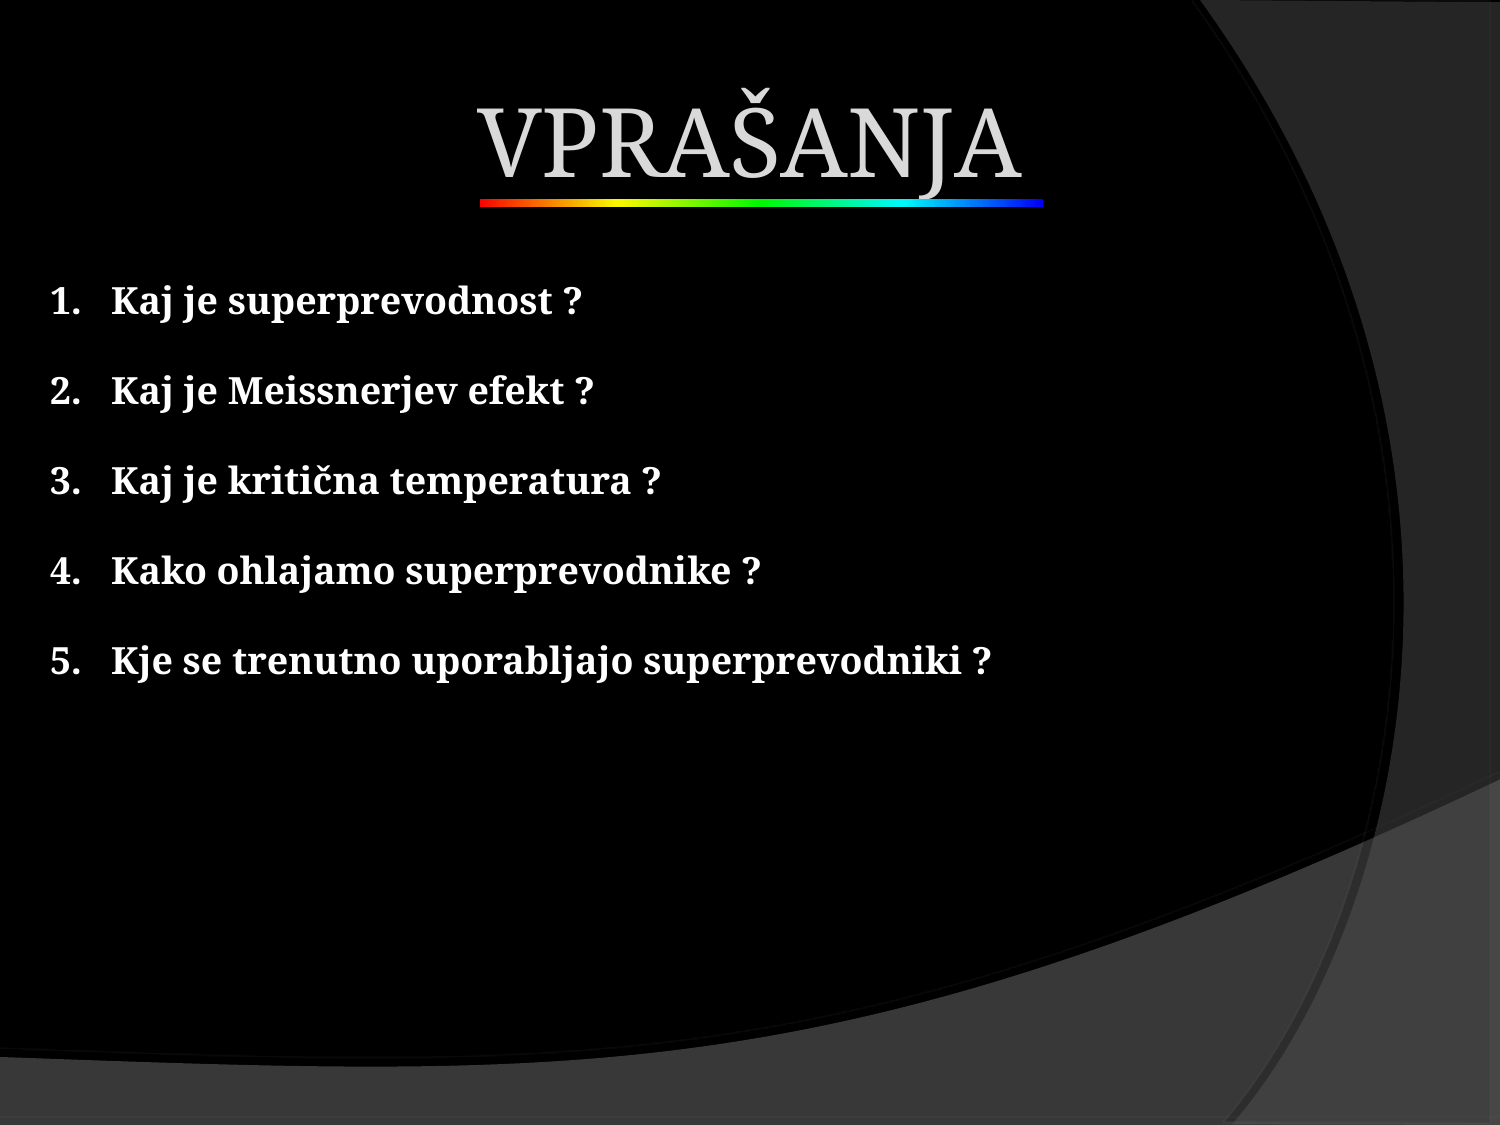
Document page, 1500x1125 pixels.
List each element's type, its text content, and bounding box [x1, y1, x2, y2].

title VPRAŠANJA [75, 45, 1300, 233]
picture [480, 199, 929, 207]
text_box 1. Kaj je superprevodnost ? 2. Kaj je Meissnerjev efekt ? 3. Kaj je kritična temperatura ? 4. Kako ohlajamo superprevodnike ? 5. Kje se trenutno uporabljajo superprevodniki ? [35, 269, 1465, 690]
picture [953, 199, 1043, 207]
